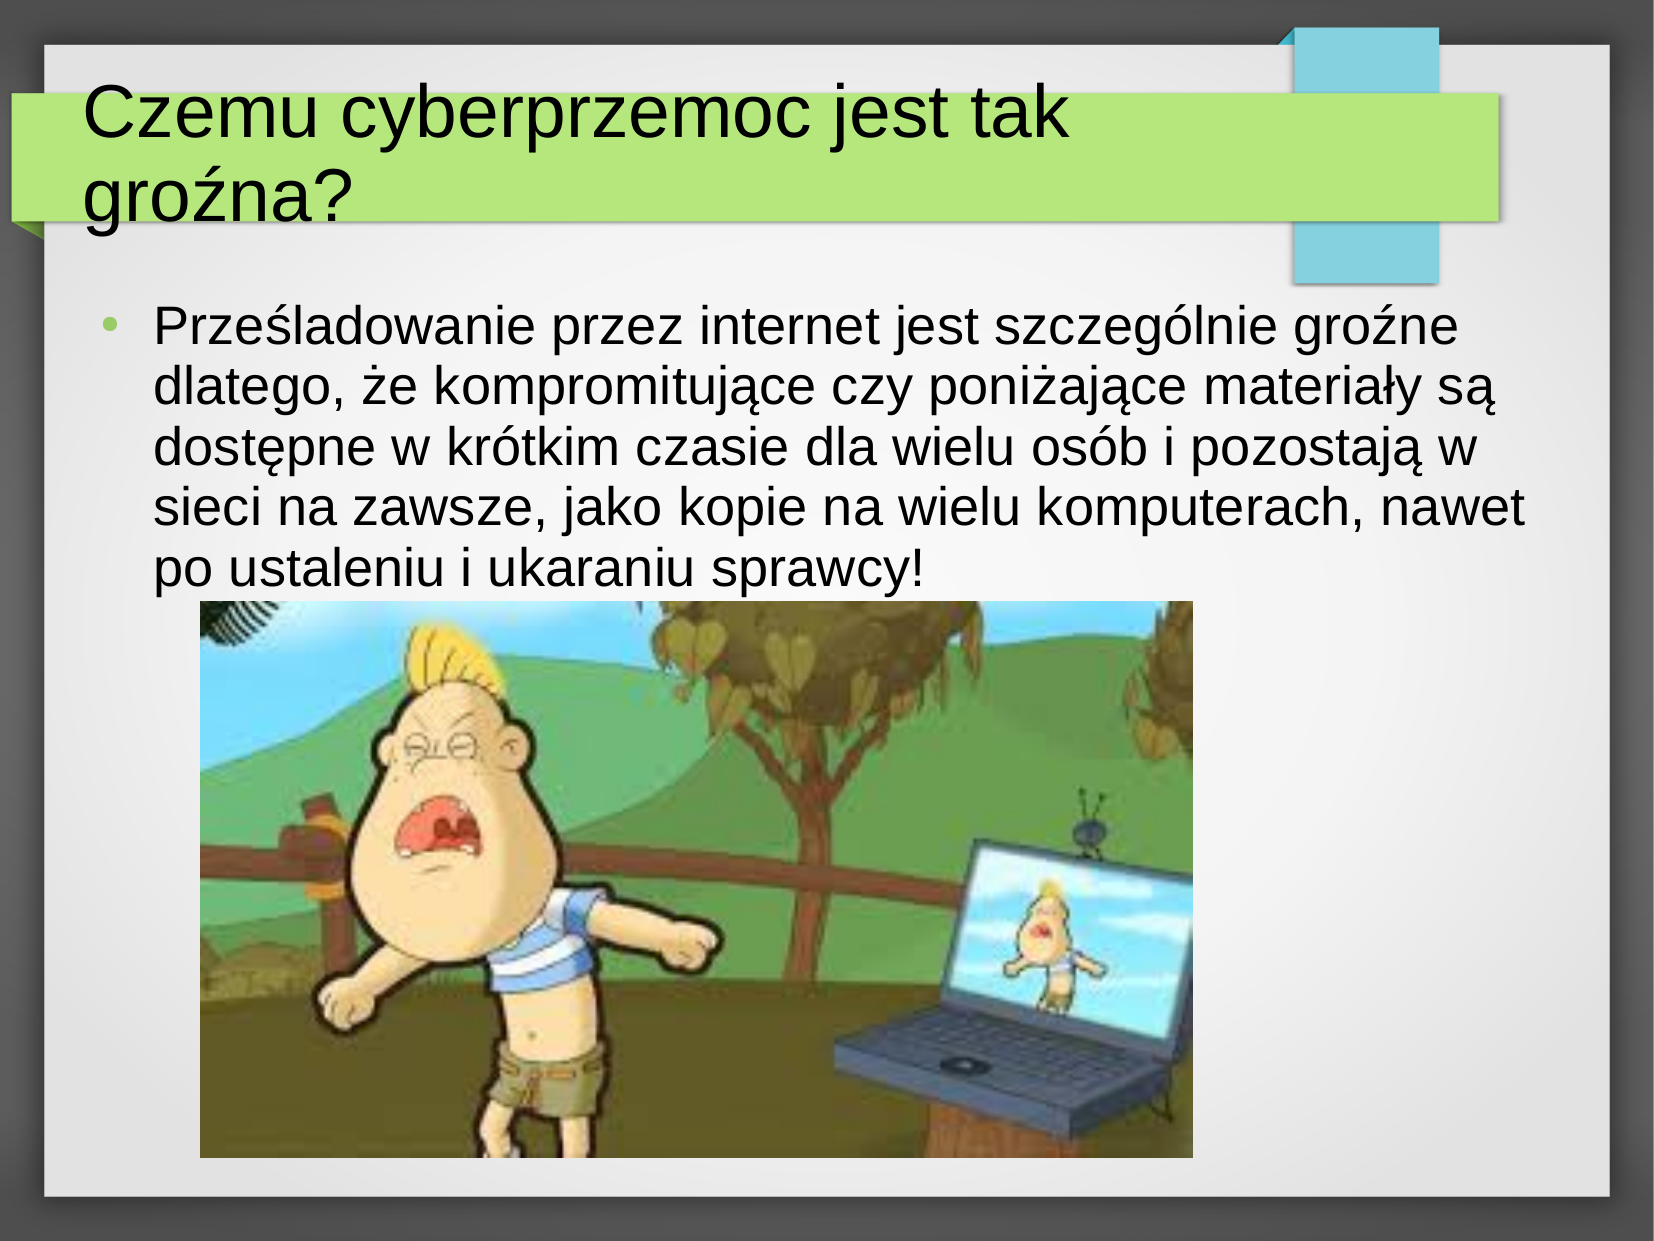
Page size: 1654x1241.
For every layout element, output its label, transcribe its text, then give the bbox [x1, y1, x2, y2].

list Prześladowanie przez internet jest szczególnie groźne dlatego, że kompromitujące czy poniżające materiały są dostępne w krótkim czasie dla wielu osób i pozostają w sieci na zawsze, jako kopie na wielu komputerach, nawet po ustaleniu i ukaraniu sprawcy! [82, 295, 1571, 1015]
picture [0, 0, 1654, 1241]
title Czemu cyberprzemoc jest tak groźna? [82, 69, 1264, 238]
